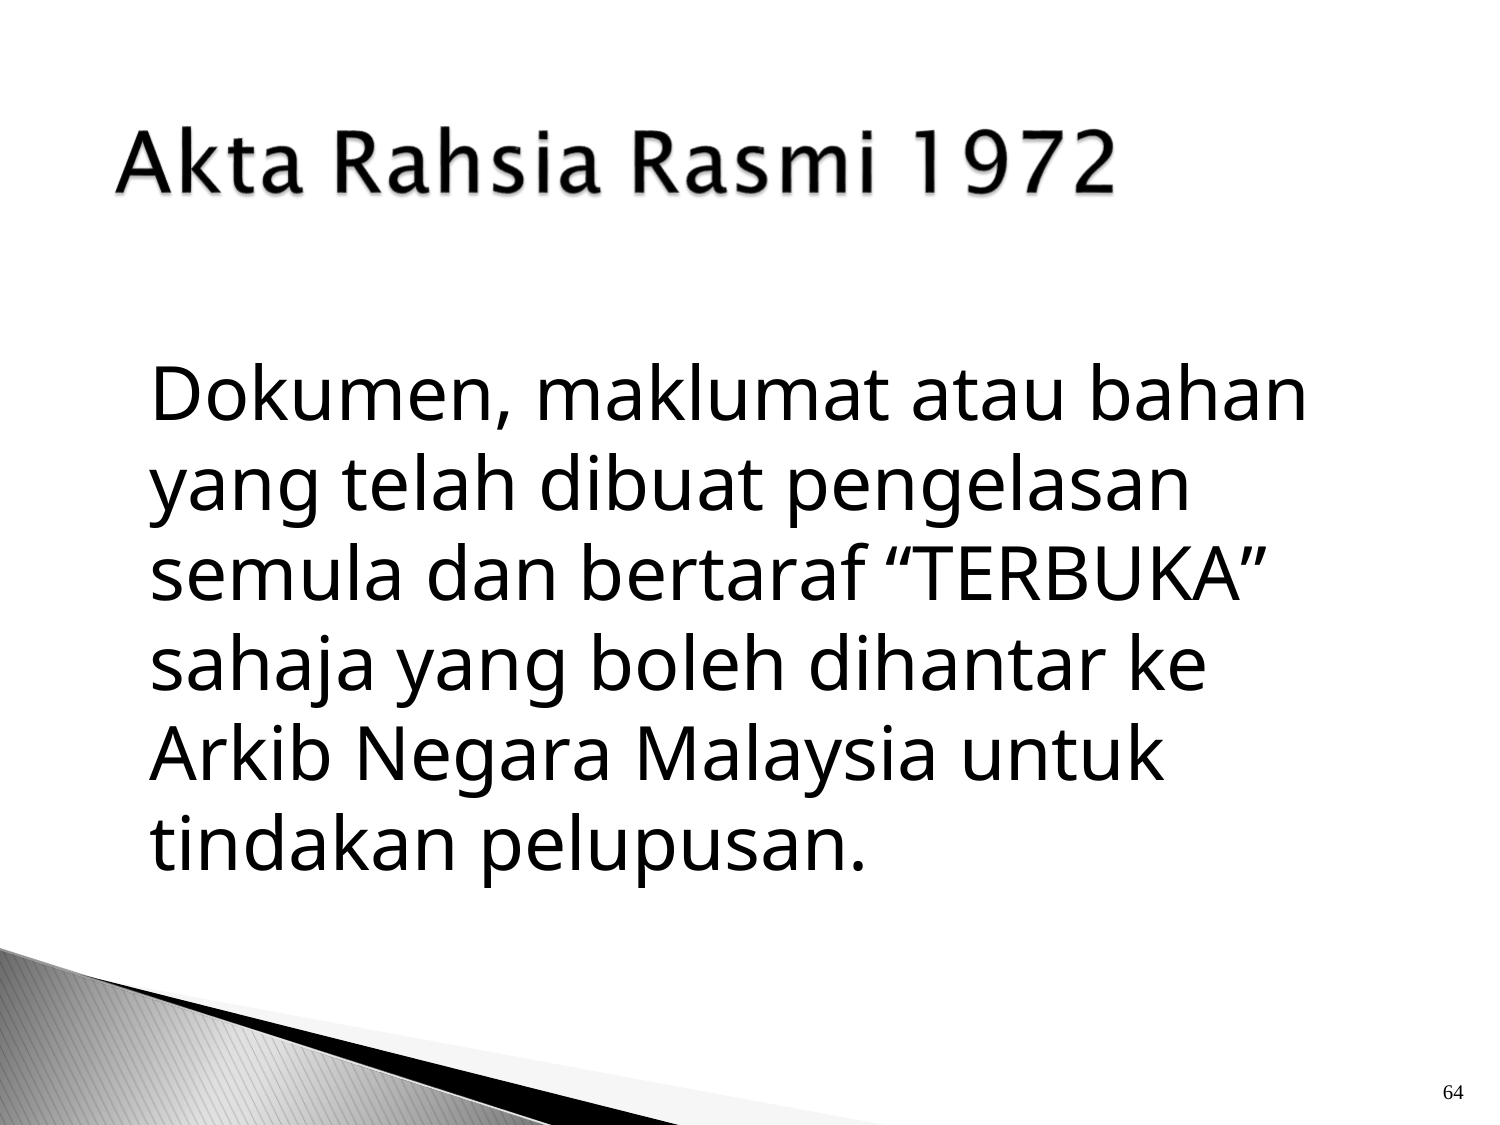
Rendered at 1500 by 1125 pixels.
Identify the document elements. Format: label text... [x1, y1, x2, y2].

picture [0, 947, 559, 1125]
picture [99, 99, 1450, 242]
list Dokumen, maklumat atau bahan yang telah dibuat pengelasan semula dan bertaraf “TERBUKA” sahaja yang boleh dihantar ke Arkib Negara Malaysia untuk tindakan pelupusan. [75, 337, 1426, 1005]
text_box <number> [1418, 1051, 1479, 1112]
